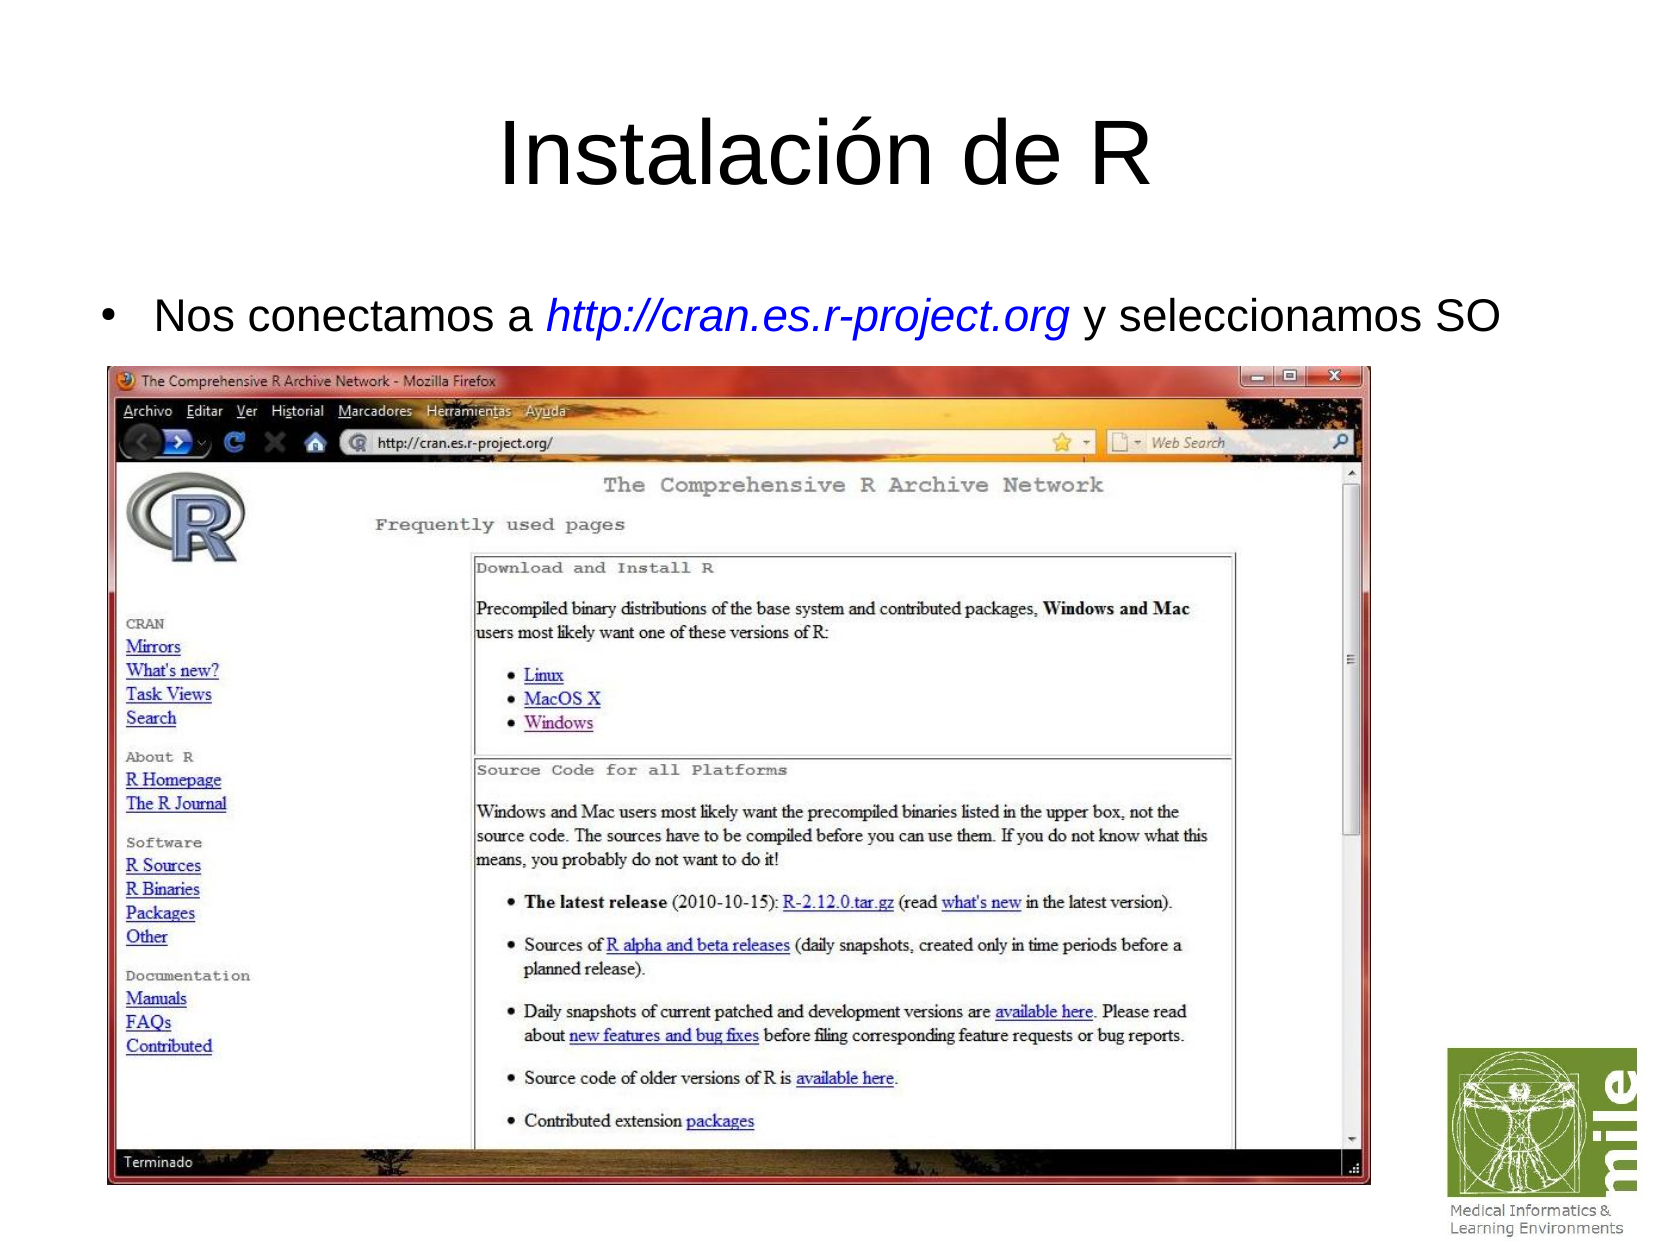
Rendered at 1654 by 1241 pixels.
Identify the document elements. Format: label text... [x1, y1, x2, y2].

list Nos conectamos a http://cran.es.r-project.org y seleccionamos SO [82, 290, 1571, 1109]
picture [1440, 1033, 1654, 1241]
title Instalación de R [82, 56, 1571, 250]
picture [107, 366, 1371, 1185]
